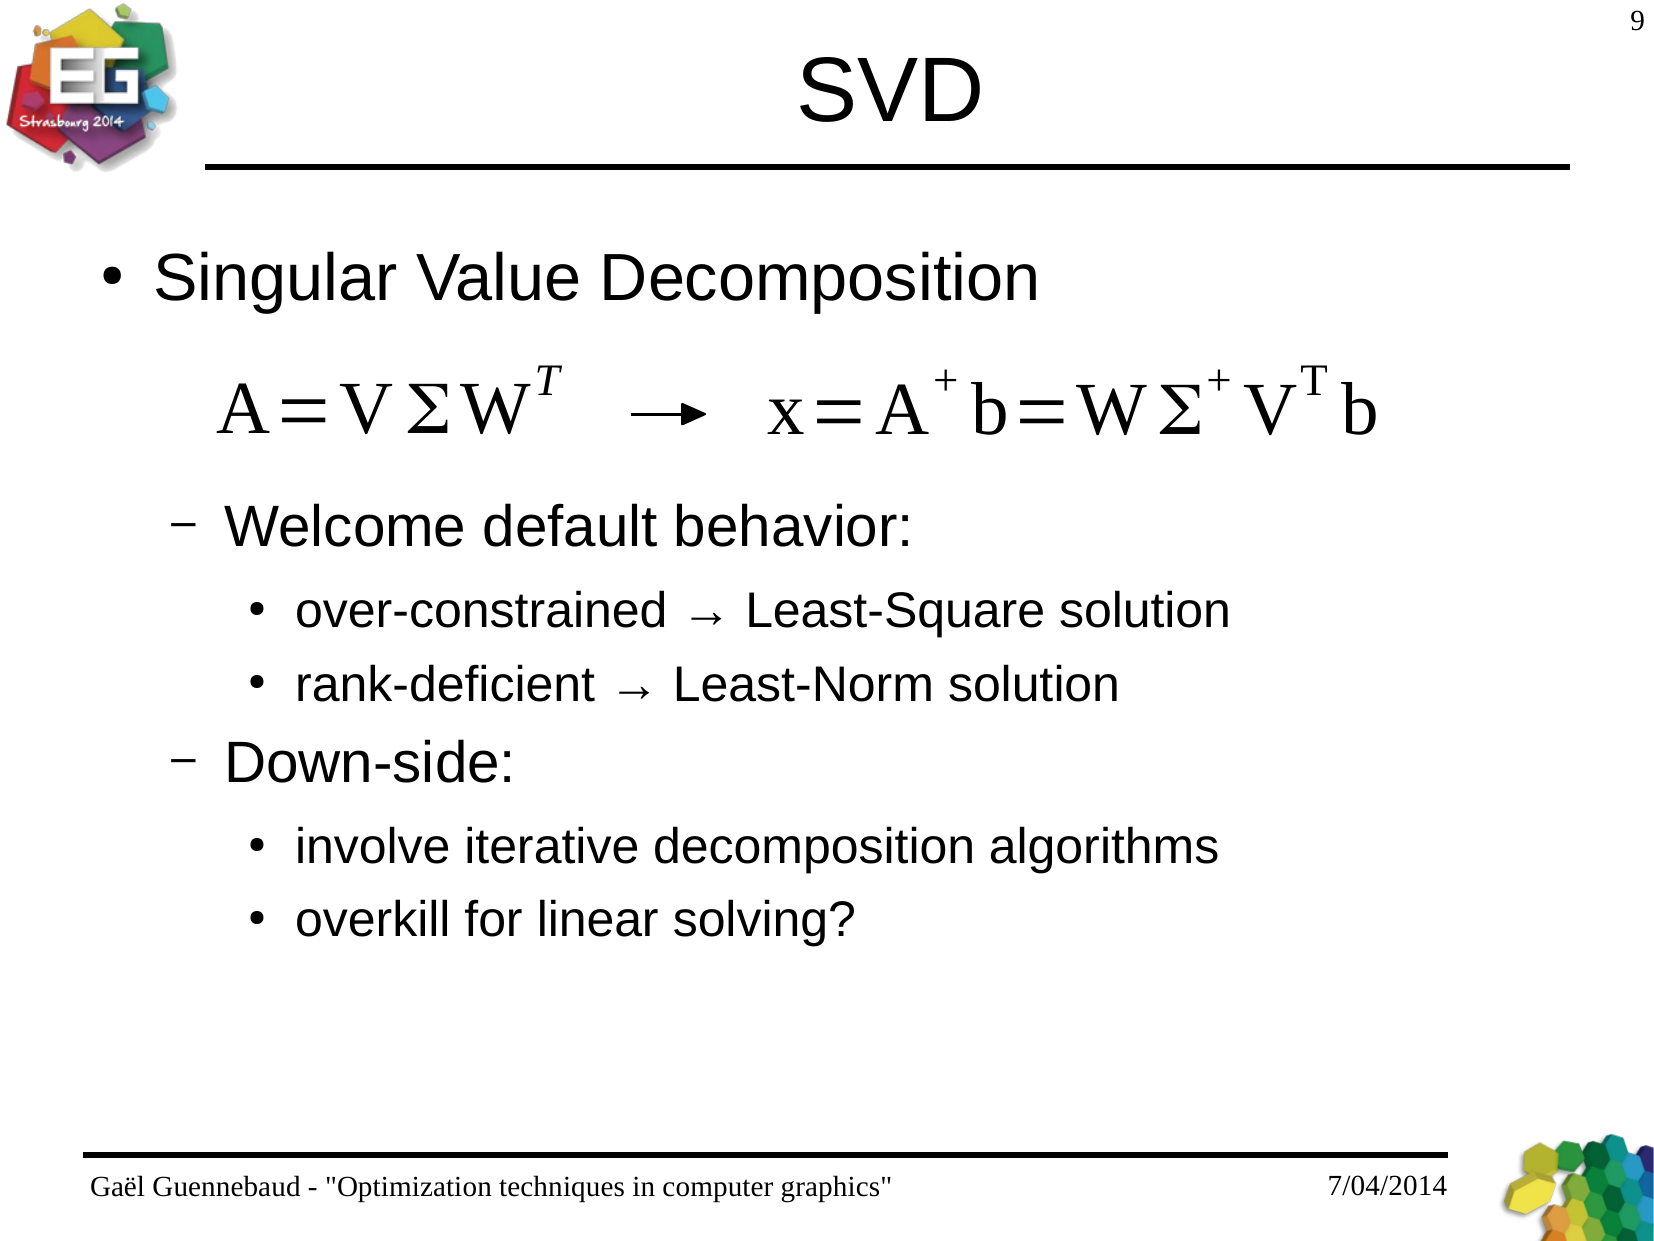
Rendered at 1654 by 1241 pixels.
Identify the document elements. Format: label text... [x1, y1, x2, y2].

picture [0, 0, 180, 180]
title SVD [210, 31, 1571, 148]
chart [207, 355, 572, 450]
list Singular Value Decomposition Welcome default behavior: over-constrained → Least-Square solution rank-deficient → Least-Norm solution Down-side: involve iterative decomposition algorithms overkill for linear solving? [82, 240, 1571, 1126]
chart [759, 356, 1386, 451]
picture [1499, 1128, 1654, 1241]
